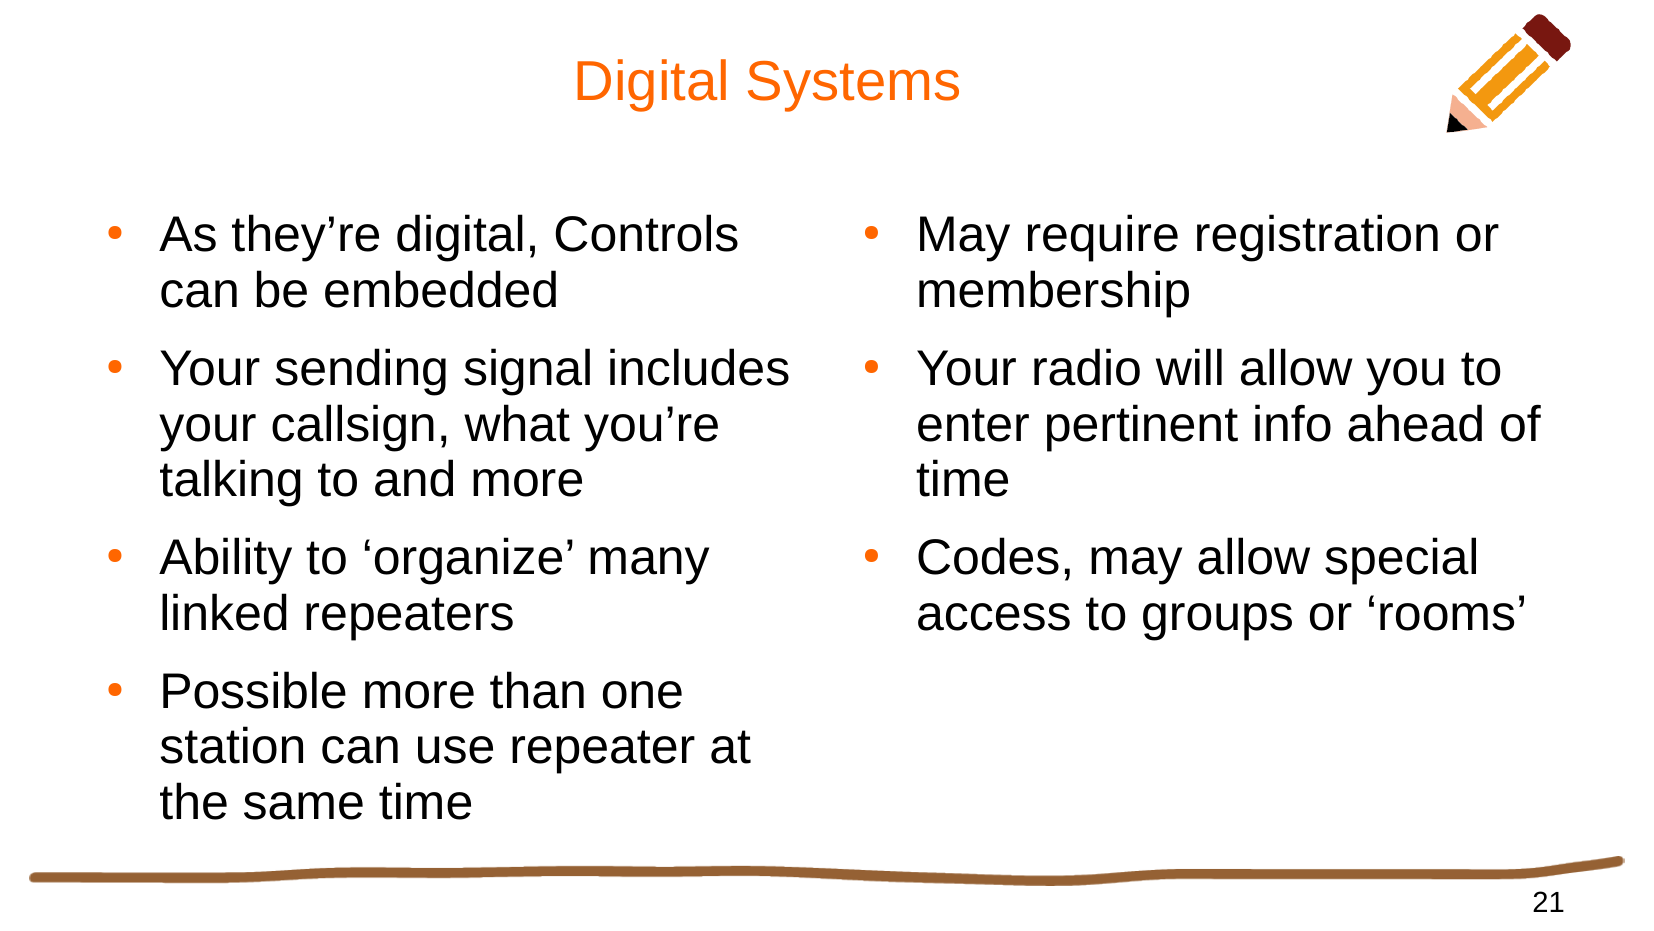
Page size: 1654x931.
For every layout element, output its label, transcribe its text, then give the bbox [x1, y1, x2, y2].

picture [1446, 14, 1571, 133]
picture [29, 856, 1625, 886]
title Digital Systems [88, 29, 1447, 133]
list May require registration or membership Your radio will allow you to enter pertinent info ahead of time Codes, may allow special access to groups or ‘rooms’ [845, 206, 1566, 857]
list As they’re digital, Controls can be embedded Your sending signal includes your callsign, what you’re talking to and more Ability to ‘organize’ many linked repeaters Possible more than one station can use repeater at the same time [88, 206, 809, 857]
